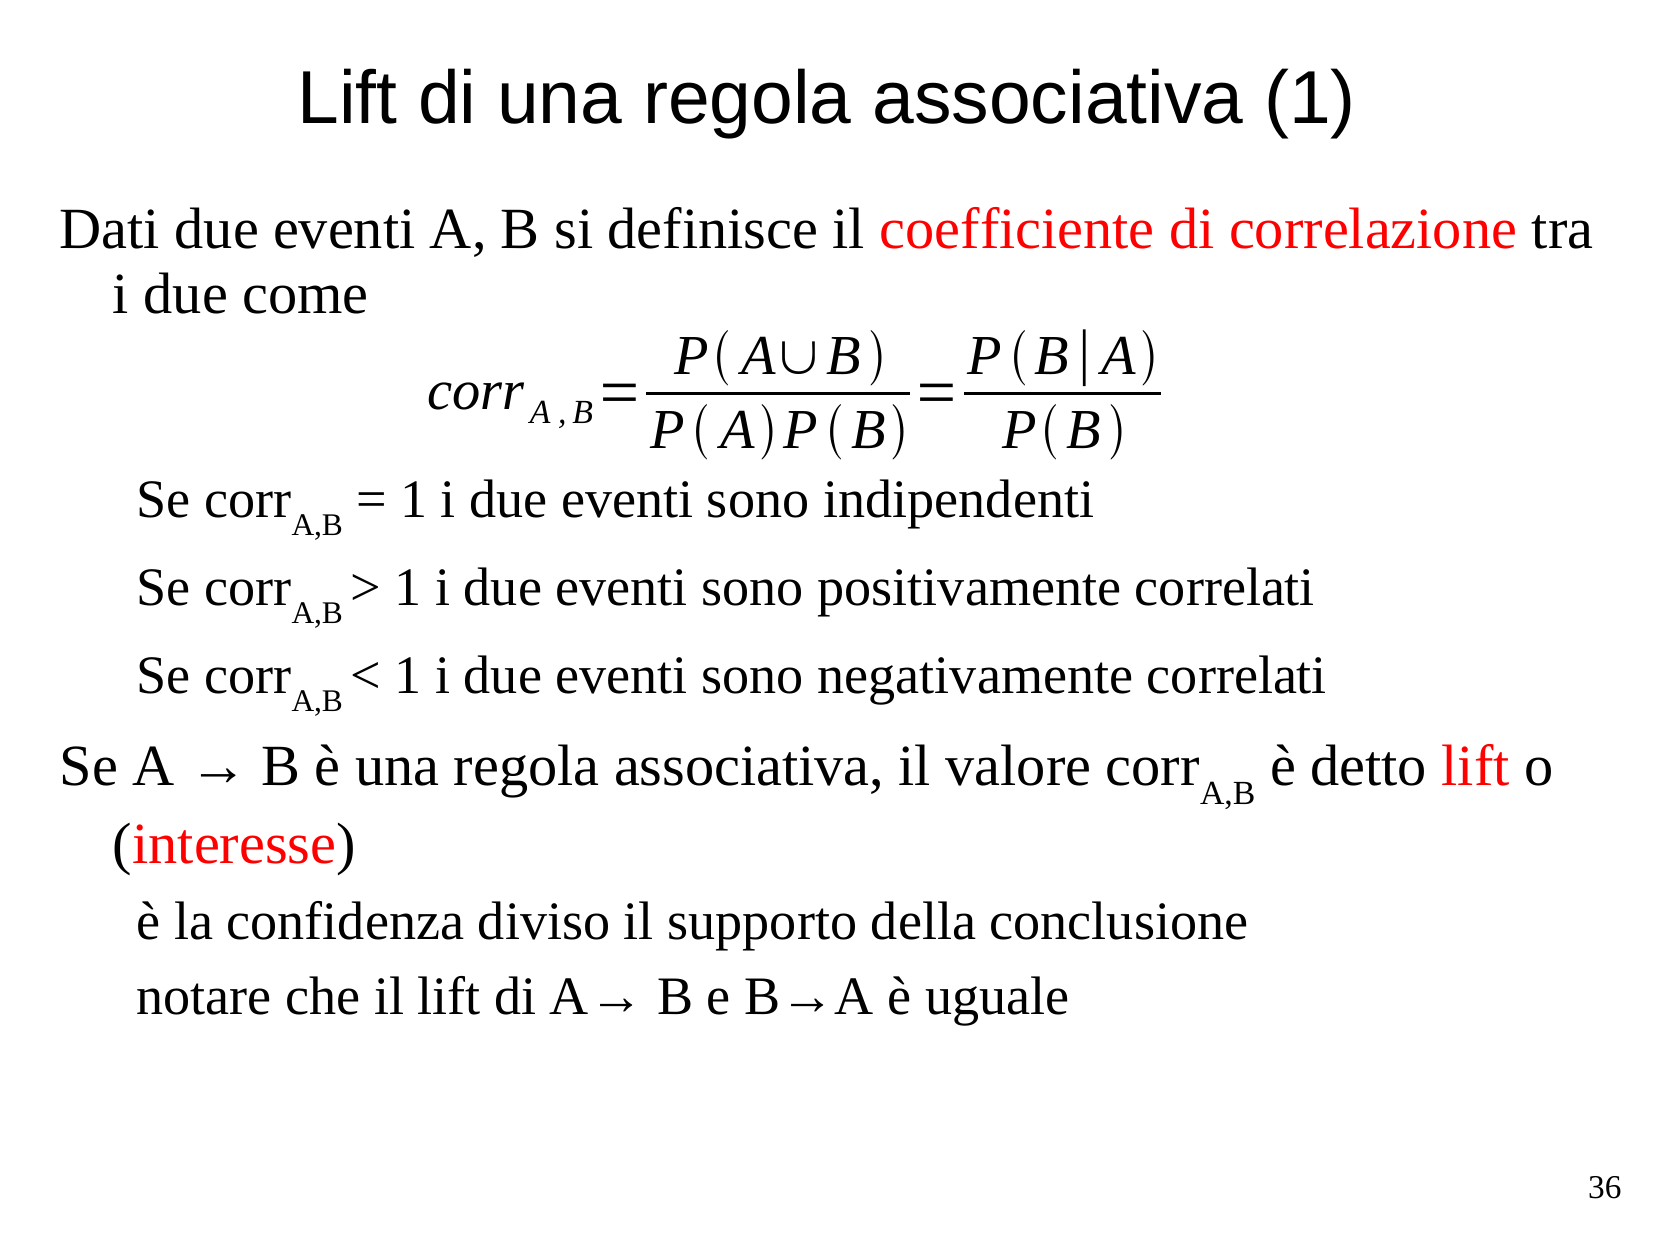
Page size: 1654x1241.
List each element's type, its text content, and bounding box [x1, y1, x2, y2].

chart [413, 324, 1176, 463]
list Dati due eventi A, B si definisce il coefficiente di correlazione tra i due come Se corrA,B = 1 i due eventi sono indipendenti Se corrA,B > 1 i due eventi sono positivamente correlati Se corrA,B < 1 i due eventi sono negativamente correlati Se A → B è una regola associativa, il valore corrA,B è detto lift o (interesse) è la confidenza diviso il supporto della conclusione notare che il lift di A→ B e B→A è uguale [42, 196, 1612, 1187]
title Lift di una regola associativa (1) [37, 30, 1617, 166]
